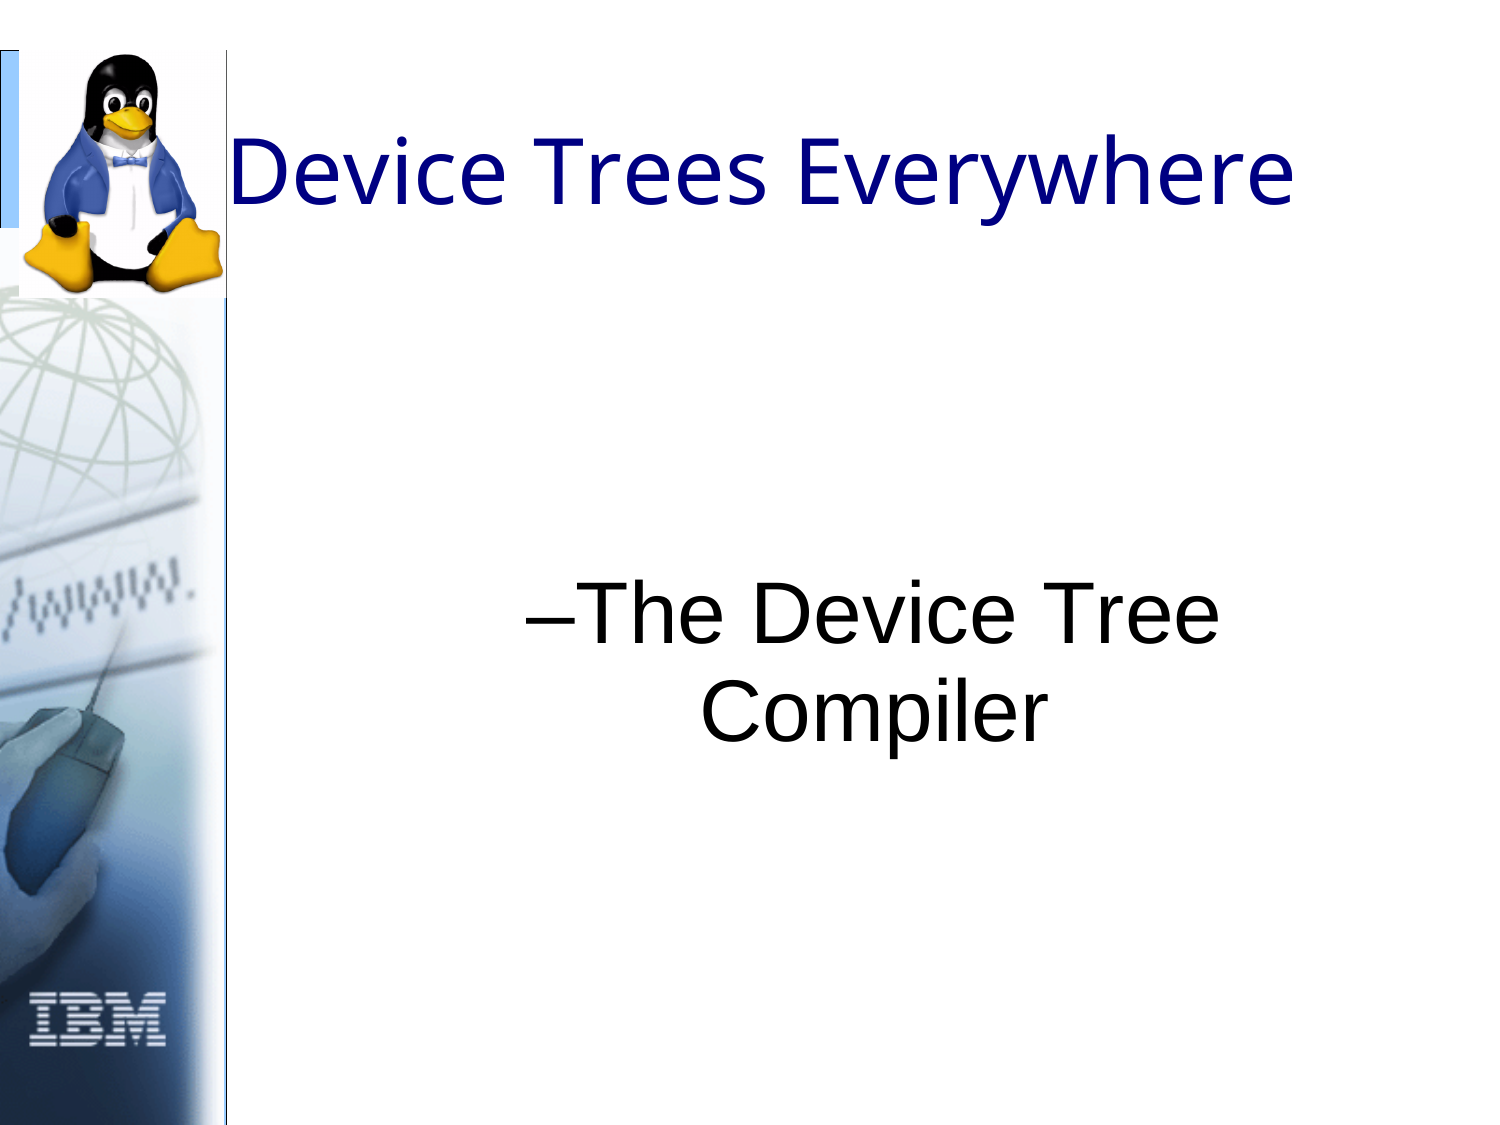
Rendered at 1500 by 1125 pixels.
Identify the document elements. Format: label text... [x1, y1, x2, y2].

subtitle The Device Tree Compiler [212, 324, 1388, 1001]
title Device Trees Everywhere [224, 99, 1388, 238]
